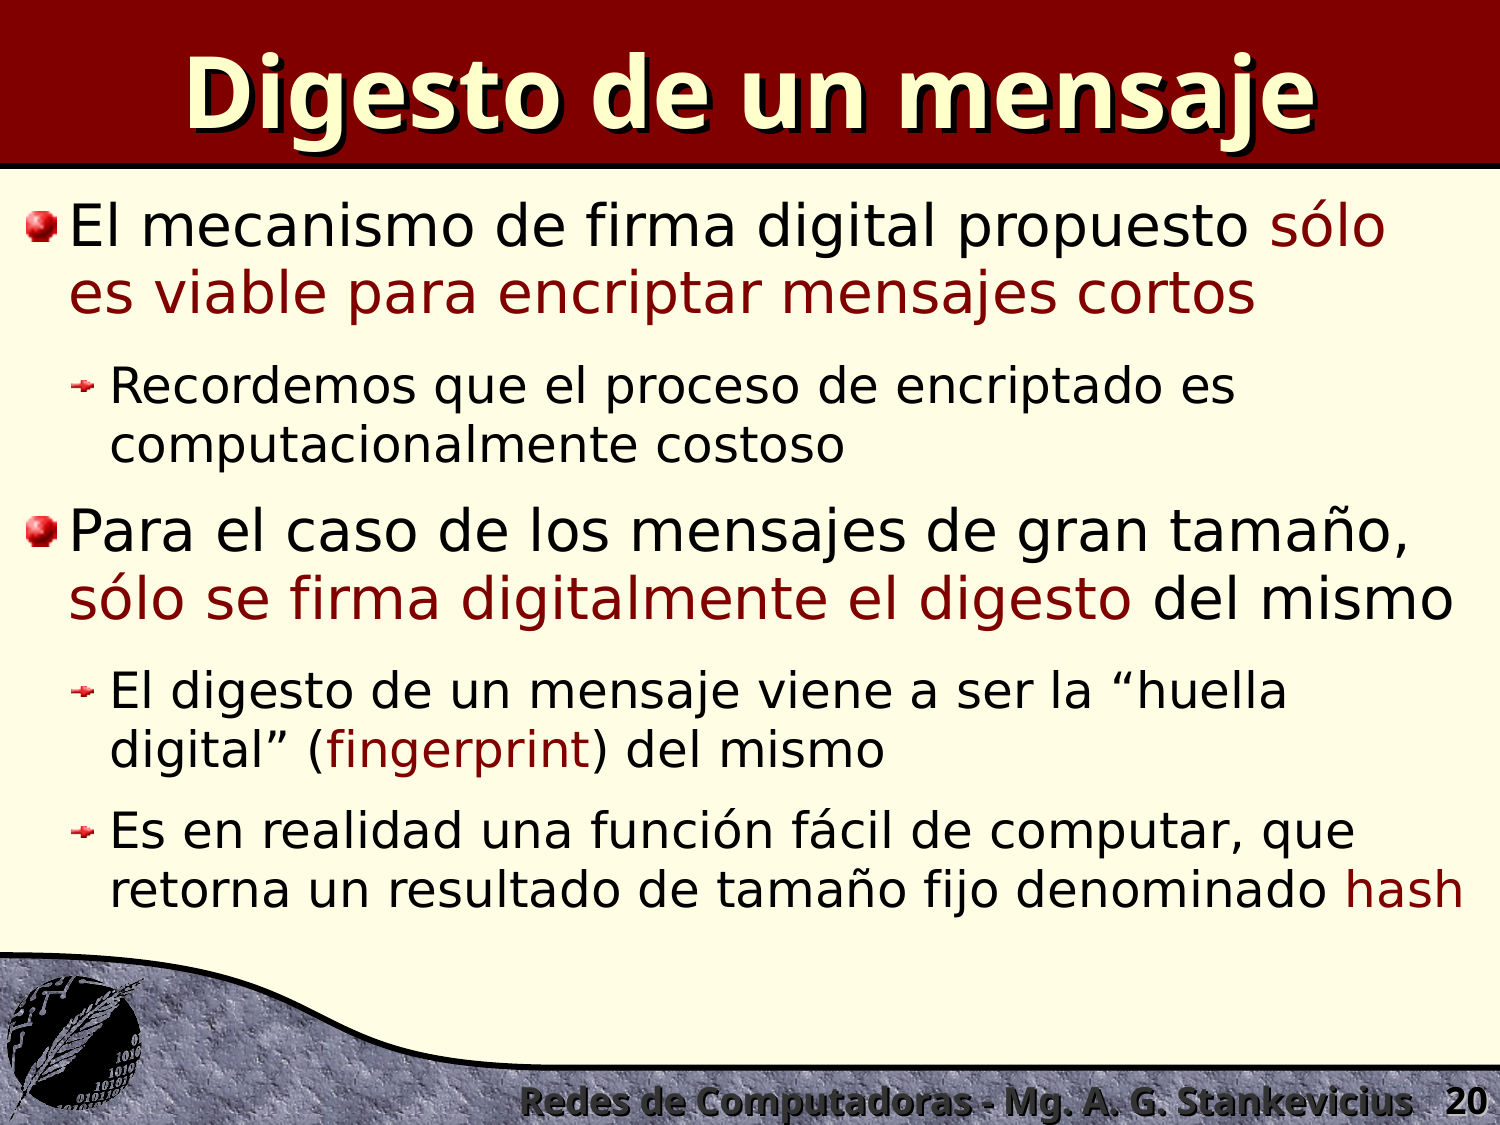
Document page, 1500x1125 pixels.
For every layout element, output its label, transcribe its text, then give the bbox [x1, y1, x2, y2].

picture [790, 1100, 795, 1110]
list El mecanismo de firma digital propuesto sólo es viable para encriptar mensajes cortos Recordemos que el proceso de encriptado es computacionalmente costoso Para el caso de los mensajes de gran tamaño, sólo se firma digitalmente el digesto del mismo El digesto de un mensaje viene a ser la “huella digital” (fingerprint) del mismo Es en realidad una función fácil de computar, que retorna un resultado de tamaño fijo denominado hash [11, 192, 1486, 922]
title Digesto de un mensaje [15, 5, 1485, 160]
picture [1047, 1100, 1054, 1110]
picture [0, 959, 1500, 1125]
